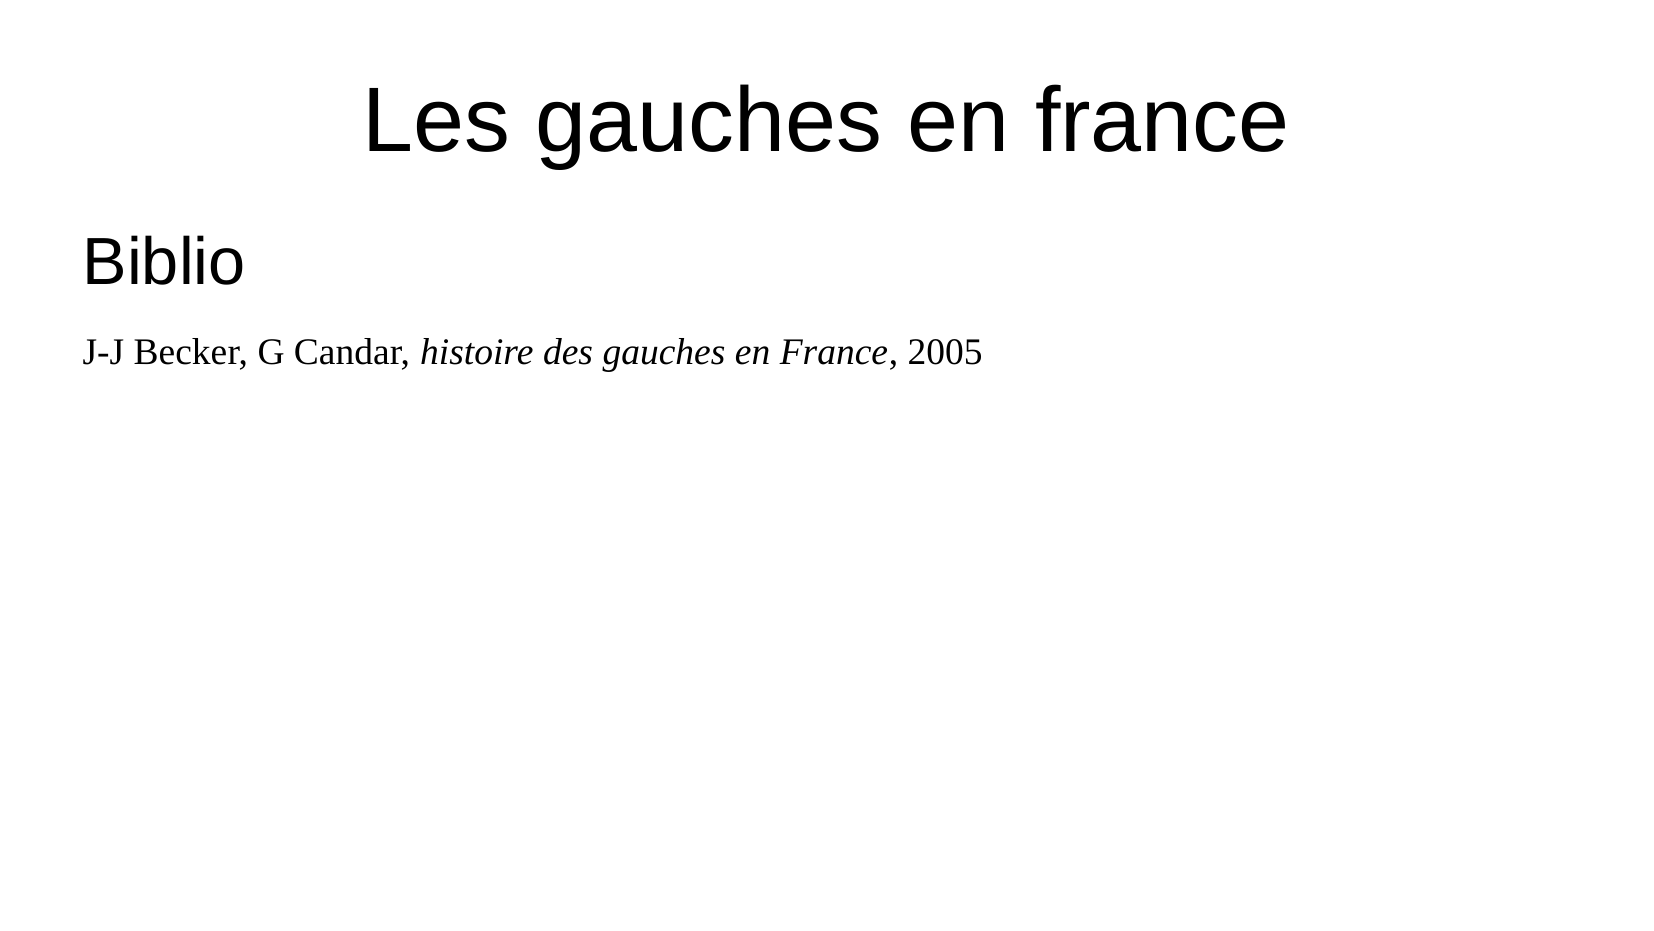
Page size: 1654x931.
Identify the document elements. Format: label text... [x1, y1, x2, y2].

list Biblio J-J Becker, G Candar, histoire des gauches en France, 2005 [82, 217, 1571, 758]
title Les gauches en france [82, 37, 1571, 193]
